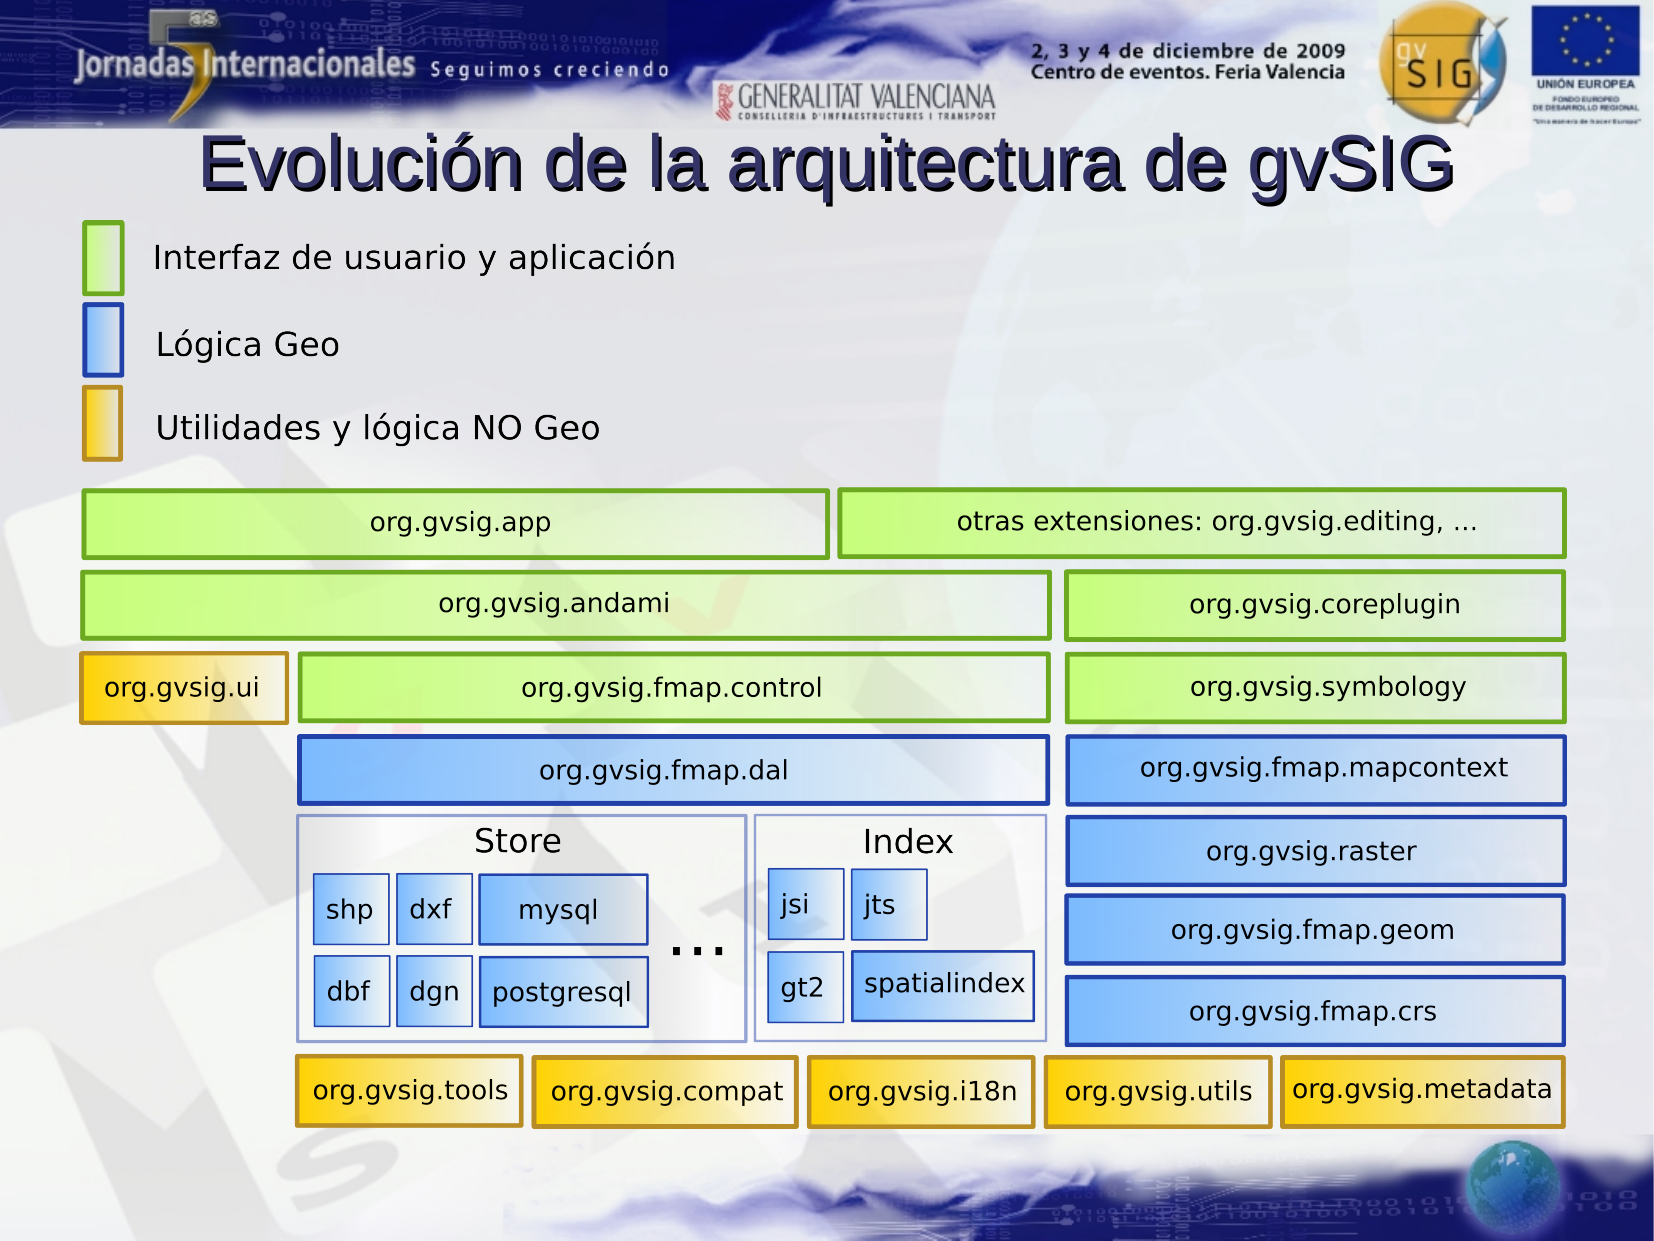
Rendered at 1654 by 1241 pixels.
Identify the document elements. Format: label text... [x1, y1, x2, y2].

title Evolución de la arquitectura de gvSIG [82, 47, 1571, 258]
picture [0, 0, 1654, 1241]
